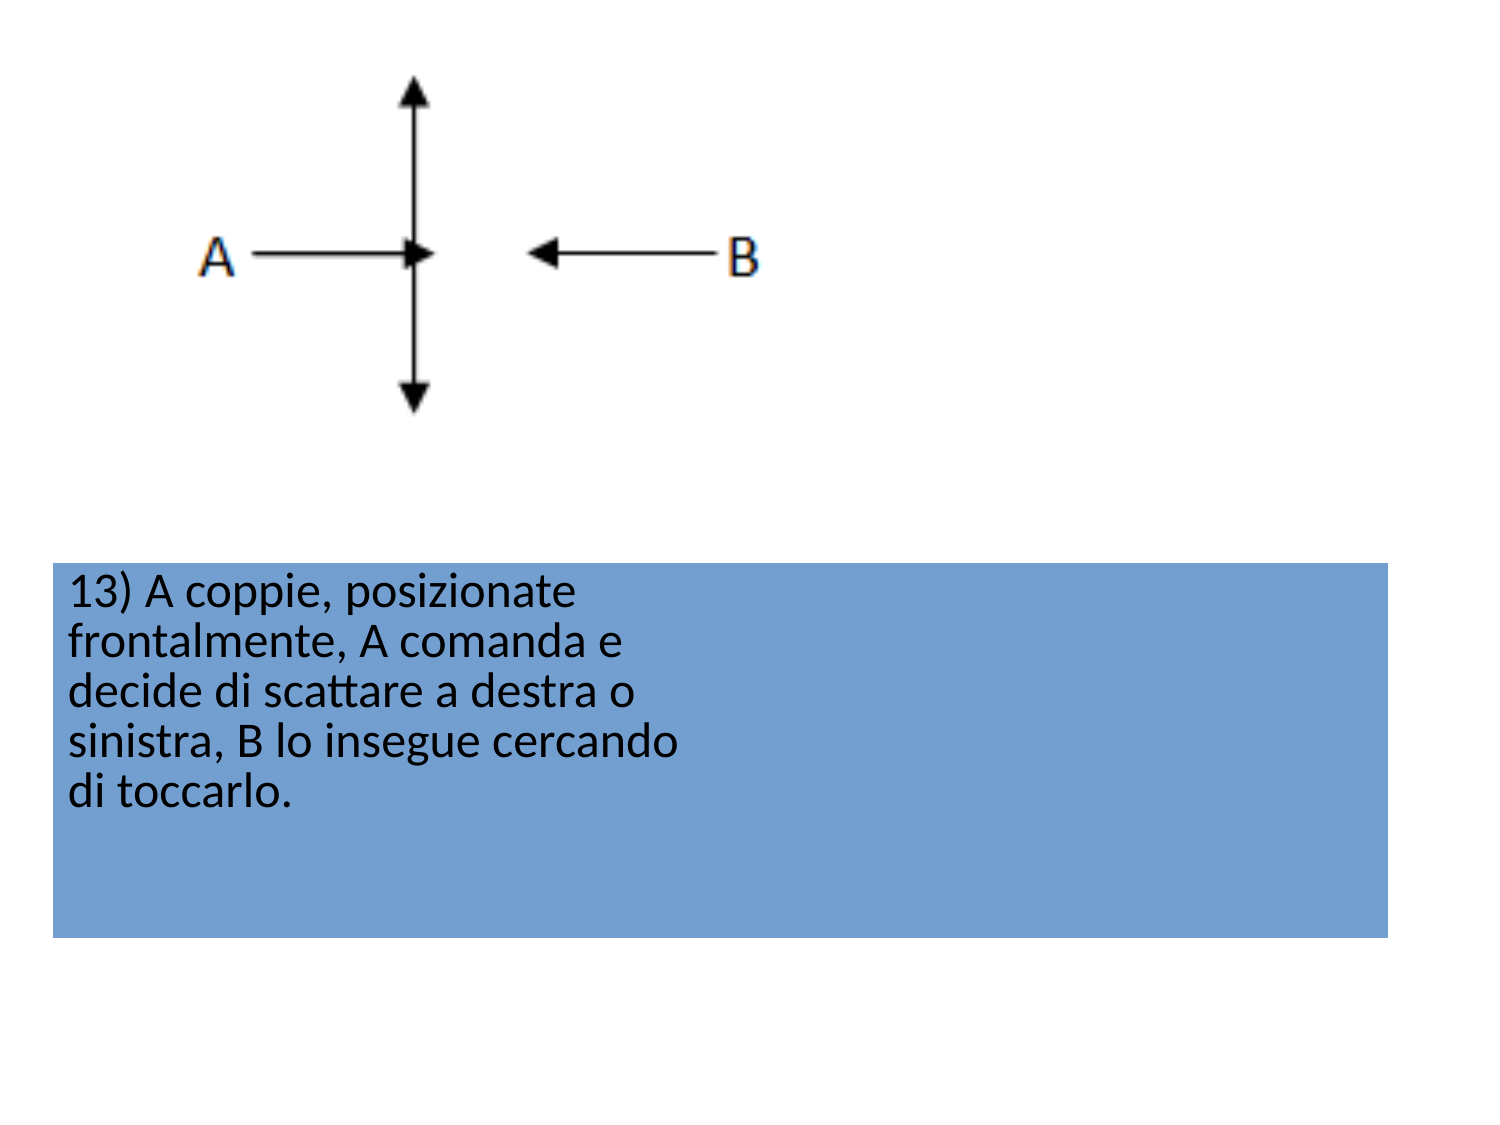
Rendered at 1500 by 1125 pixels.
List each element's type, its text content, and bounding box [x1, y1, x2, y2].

table_header 13) A coppie, posizionate frontalmente, A comanda e decide di scattare a destra o sinistra, B lo insegue cercando di toccarlo. [53, 563, 717, 877]
table_cell [603, 877, 1388, 938]
table_header [717, 563, 1388, 877]
table_cell [53, 877, 603, 938]
picture [0, 0, 905, 492]
